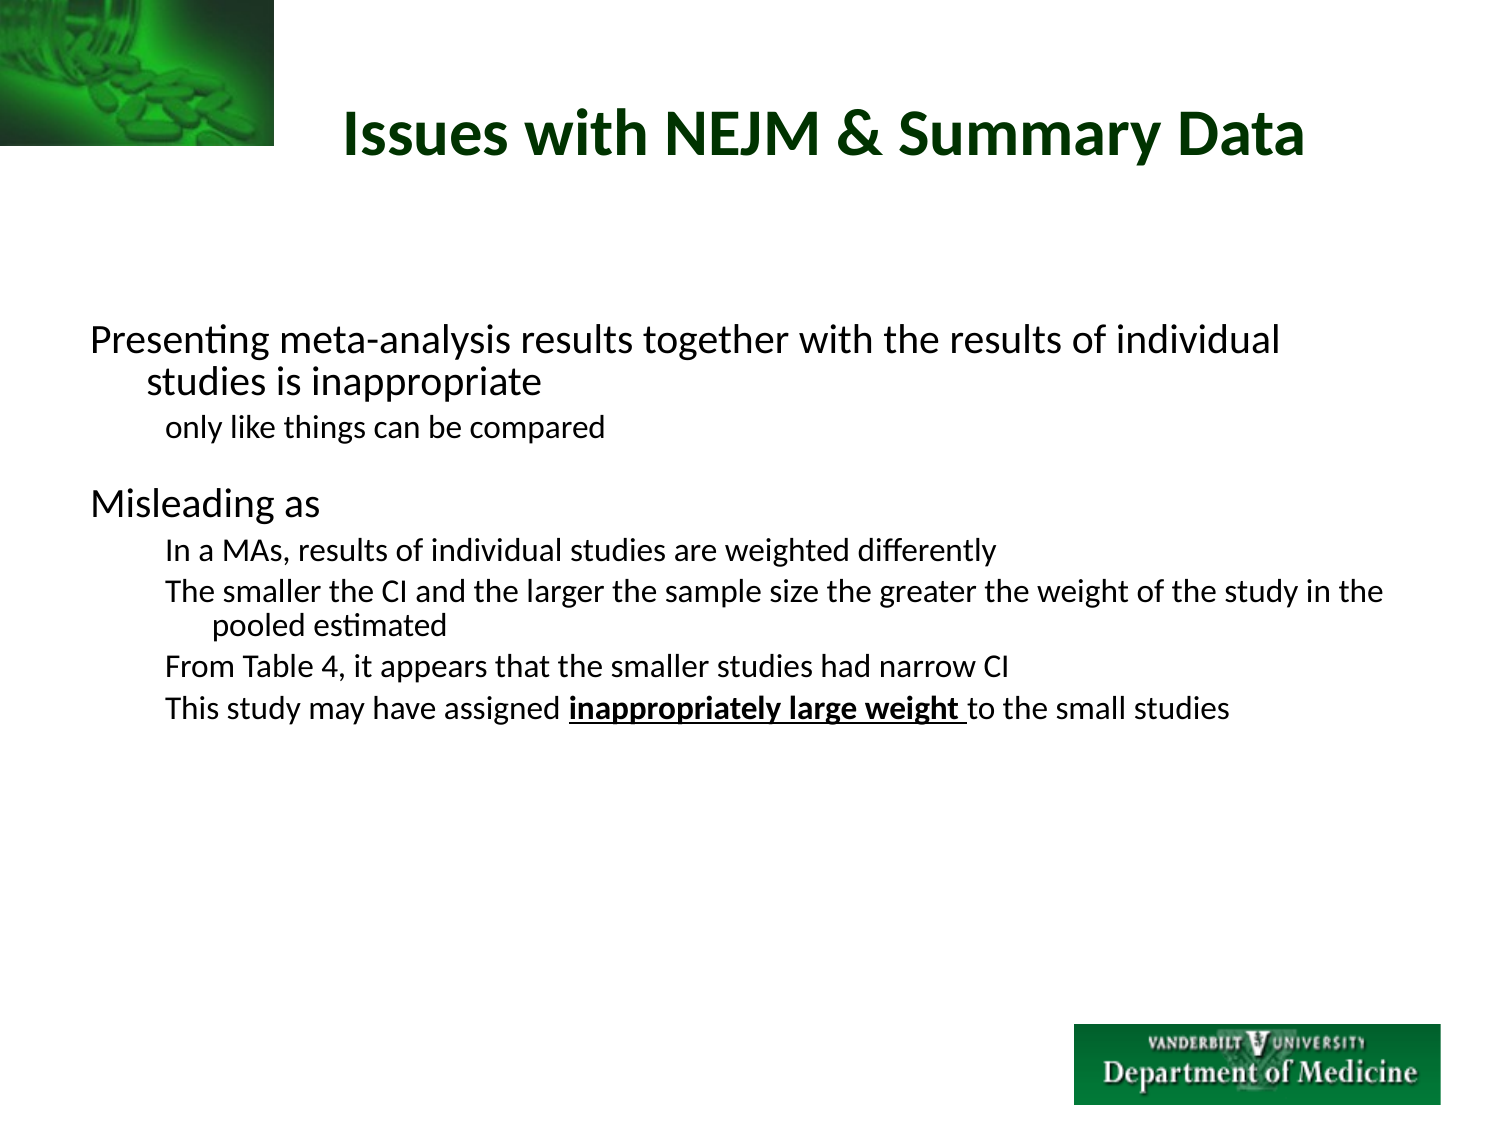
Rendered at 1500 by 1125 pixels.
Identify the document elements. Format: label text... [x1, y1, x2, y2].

picture [0, 0, 274, 146]
picture [1074, 1024, 1441, 1105]
list Presenting meta-analysis results together with the results of individual studies is inappropriate only like things can be compared Misleading as In a MAs, results of individual studies are weighted differently The smaller the CI and the larger the sample size the greater the weight of the study in the pooled estimated From Table 4, it appears that the smaller studies had narrow CI This study may have assigned inappropriately large weight to the small studies [75, 262, 1426, 1006]
title Issues with NEJM & Summary Data [212, 45, 1438, 233]
